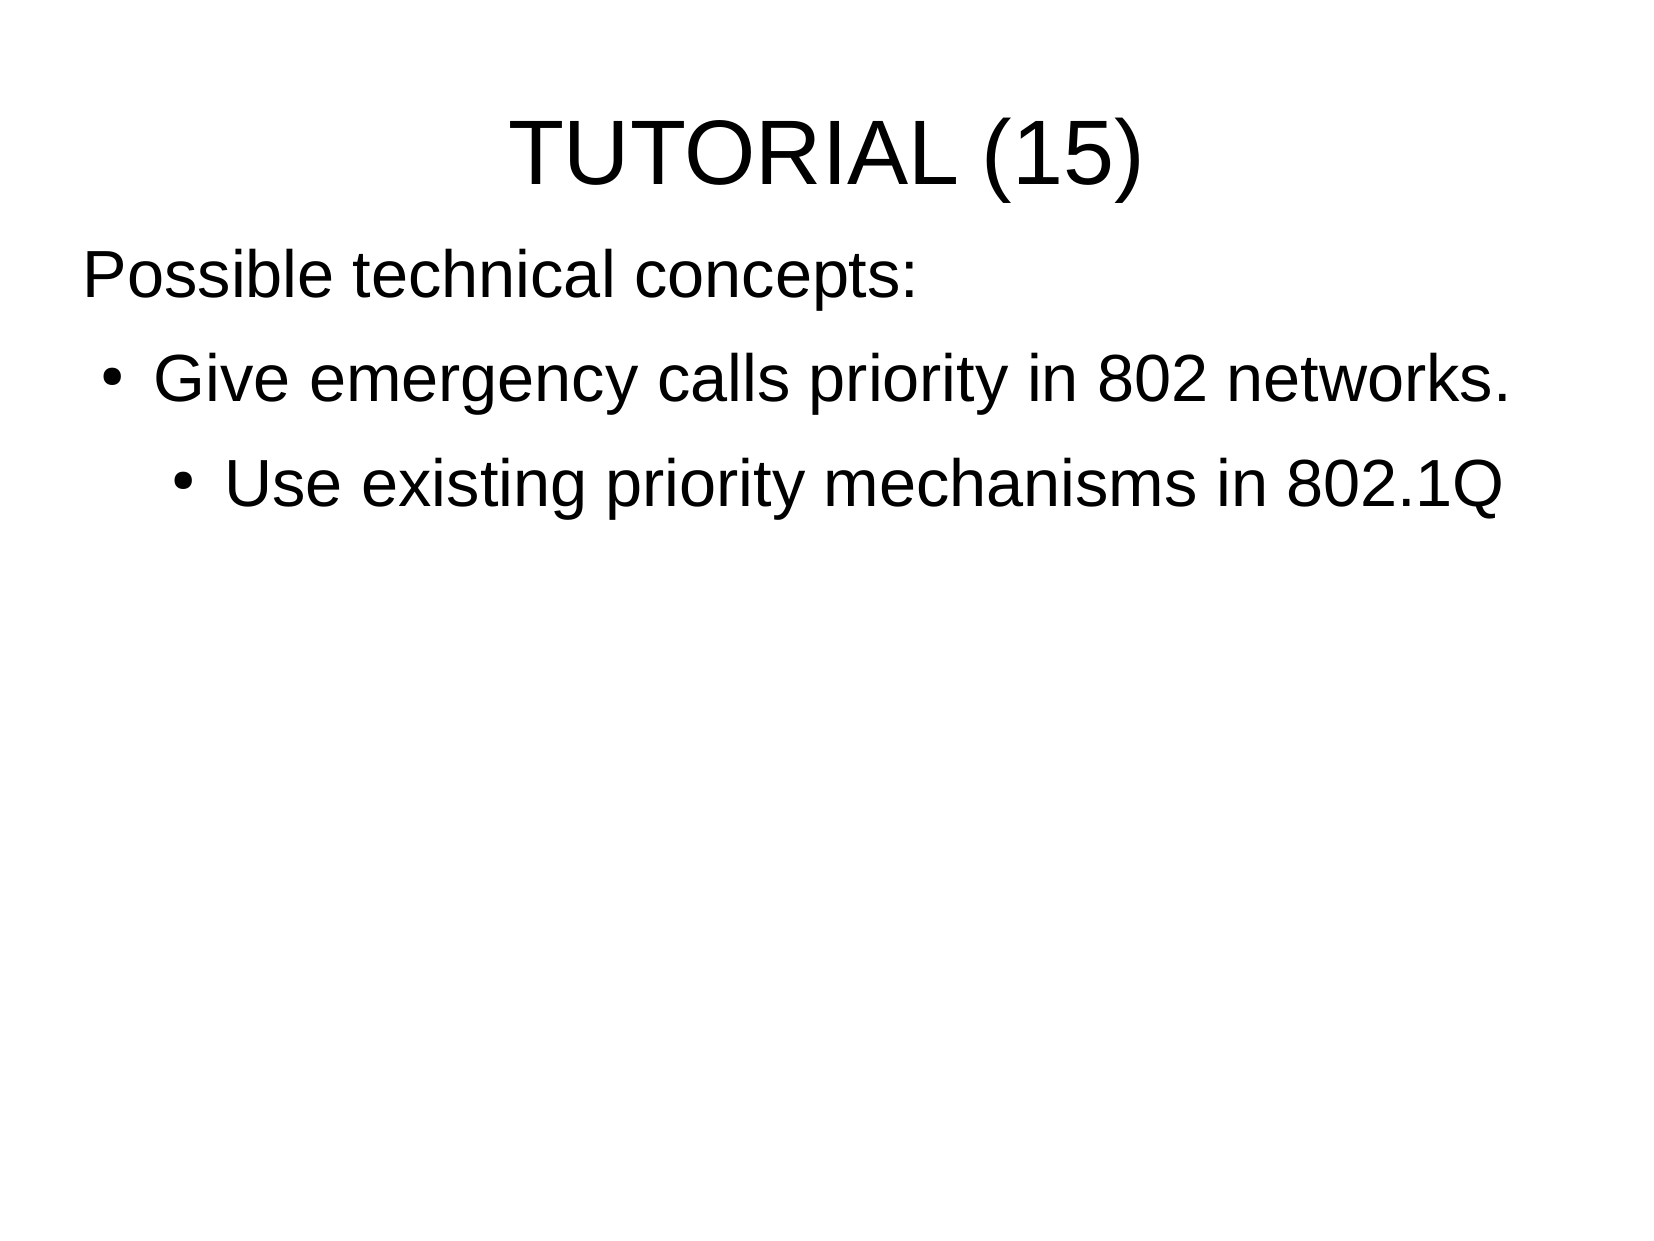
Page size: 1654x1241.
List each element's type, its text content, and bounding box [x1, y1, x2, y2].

title TUTORIAL (15) [82, 56, 1571, 237]
list Possible technical concepts: Give emergency calls priority in 802 networks. Use existing priority mechanisms in 802.1Q [82, 237, 1571, 1041]
